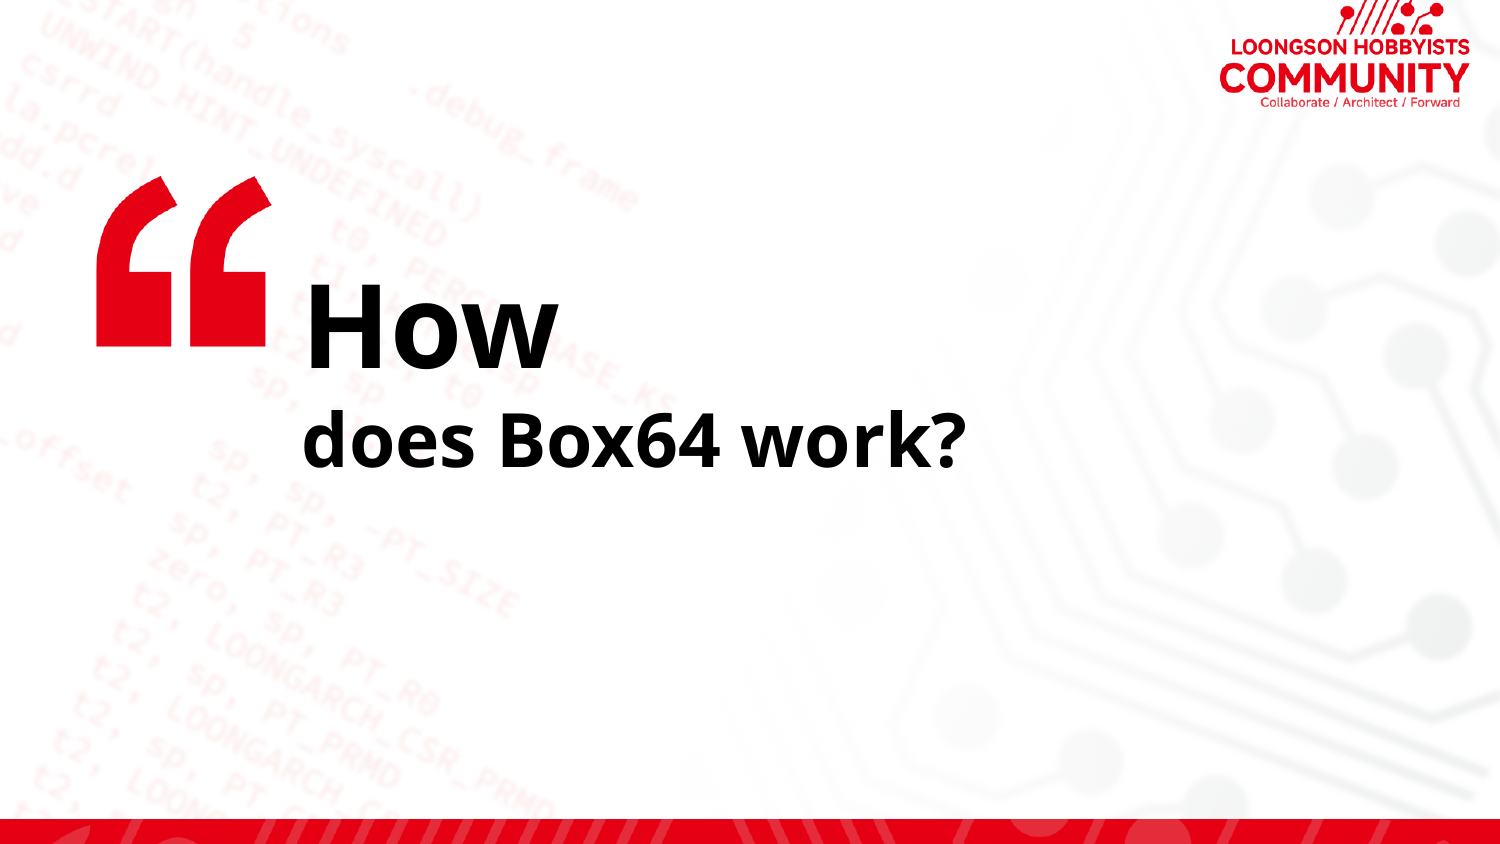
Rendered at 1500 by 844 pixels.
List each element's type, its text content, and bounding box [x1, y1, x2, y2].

title How does Box64 work? [286, 245, 1228, 490]
picture [0, 0, 1500, 844]
